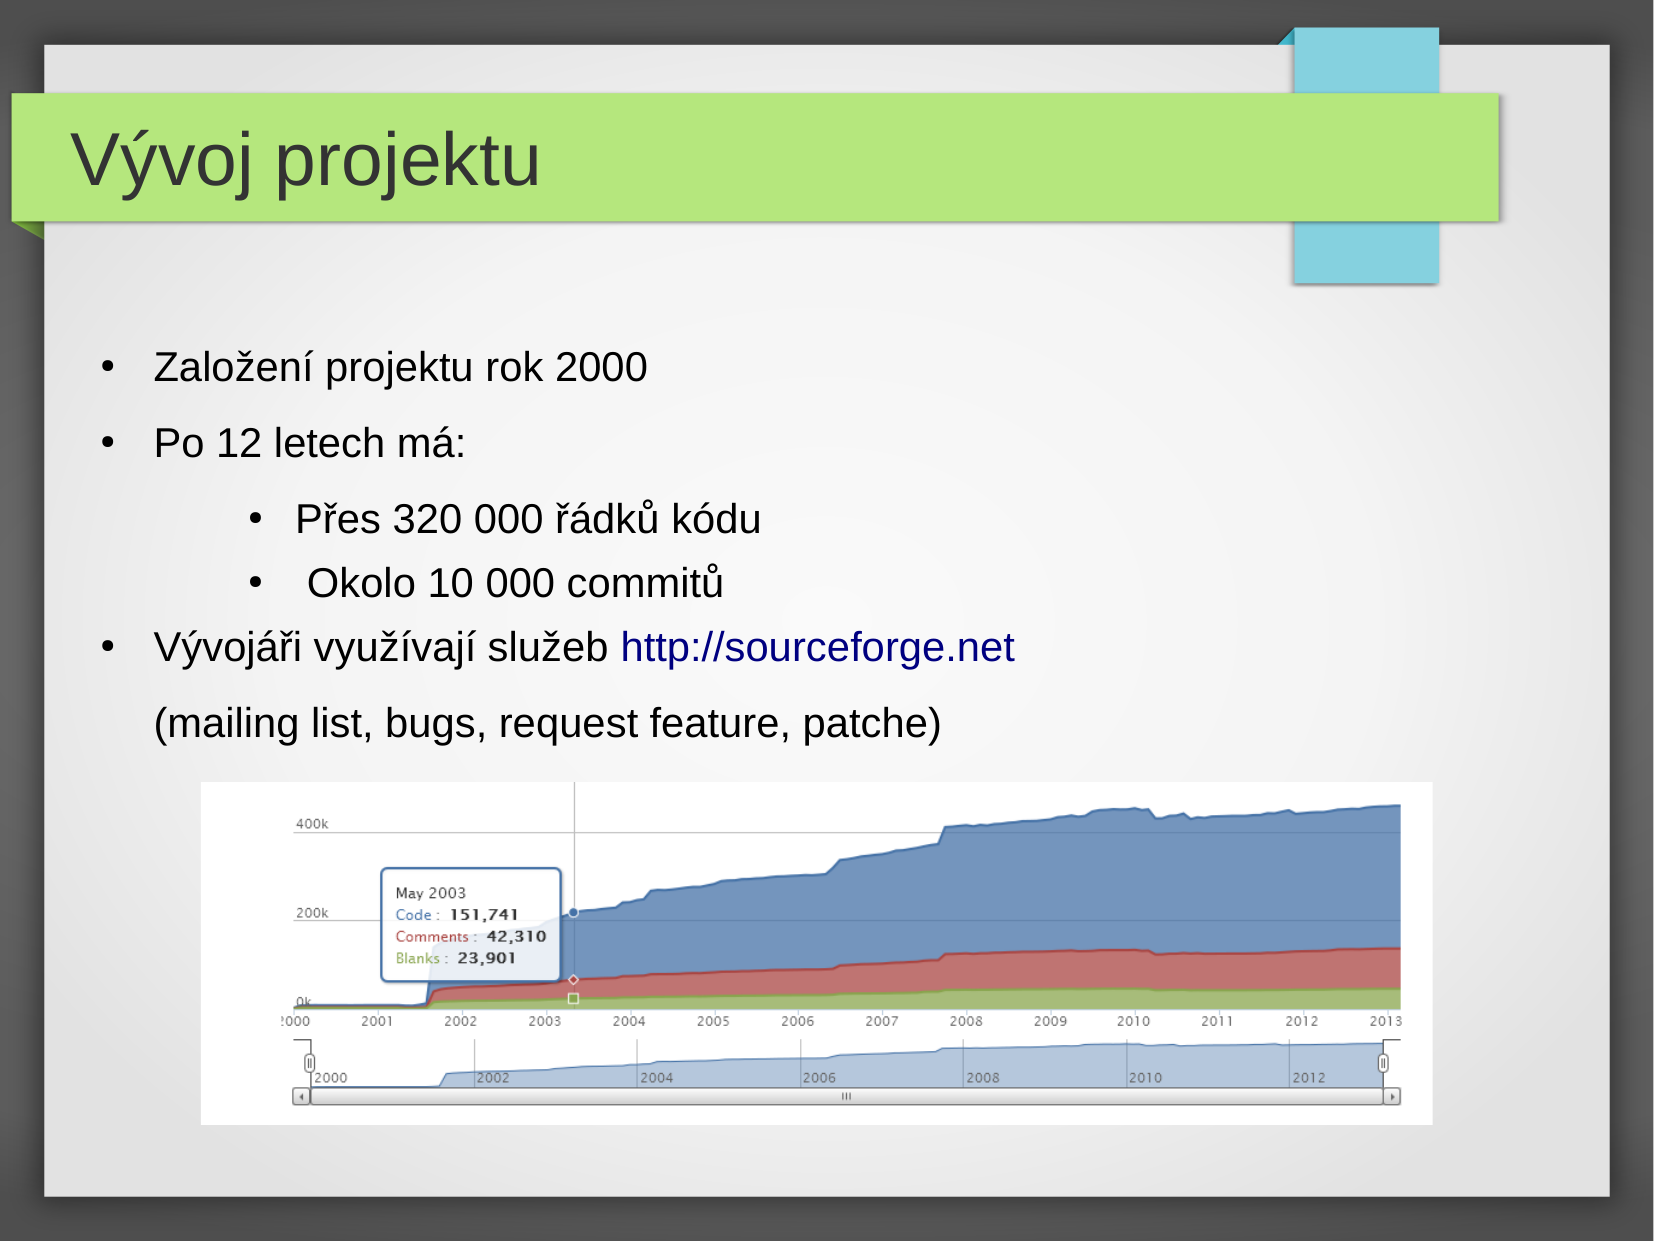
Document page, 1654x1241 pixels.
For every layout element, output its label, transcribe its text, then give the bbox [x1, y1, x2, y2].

picture [0, 0, 1654, 1241]
list Založení projektu rok 2000 Po 12 letech má: Přes 320 000 řádků kódu Okolo 10 000 commitů Vývojáři využívají služeb http://sourceforge.net (mailing list, bugs, request feature, patche) [82, 343, 1538, 768]
title Vývoj projektu [70, 106, 1229, 213]
